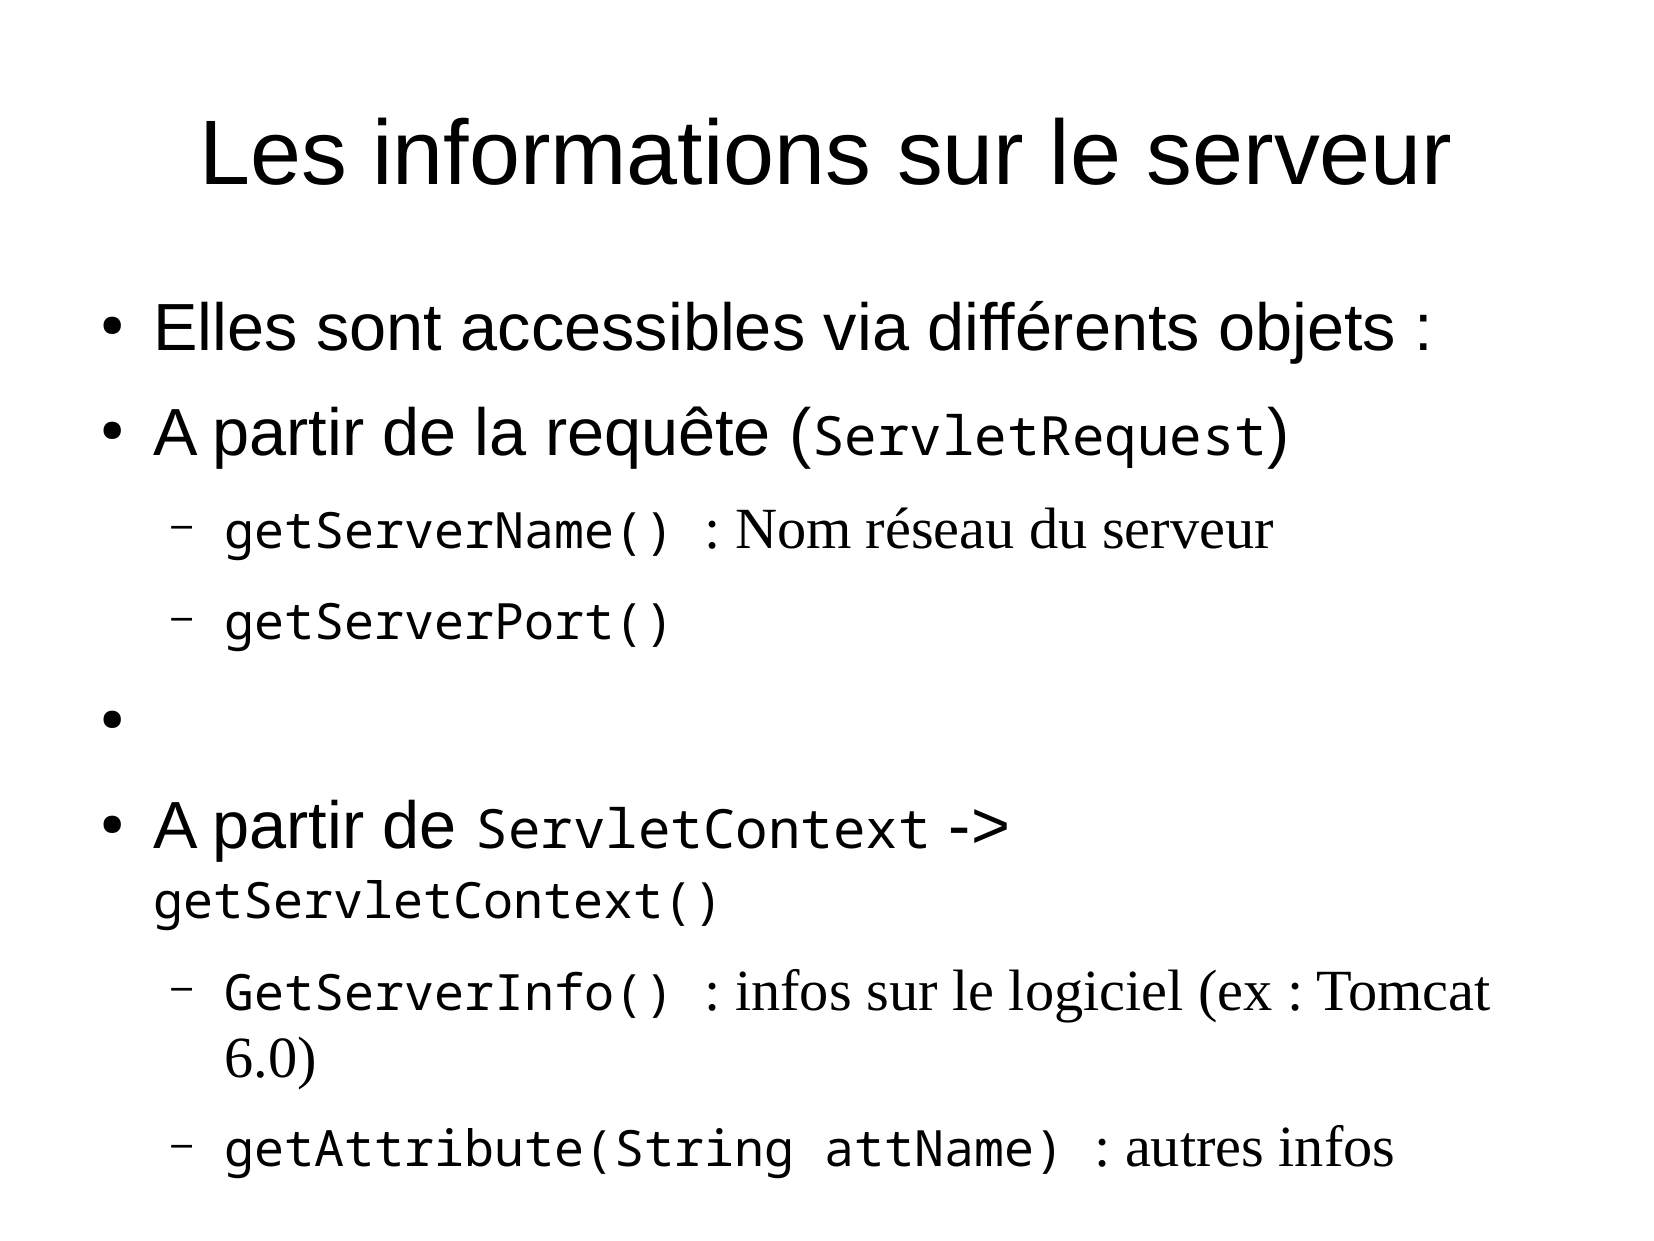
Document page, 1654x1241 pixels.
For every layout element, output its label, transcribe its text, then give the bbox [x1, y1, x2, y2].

title Les informations sur le serveur [82, 49, 1571, 257]
list Elles sont accessibles via différents objets : A partir de la requête (ServletRequest) getServerName() : Nom réseau du serveur getServerPort() A partir de ServletContext -> getServletContext() GetServerInfo() : infos sur le logiciel (ex : Tomcat 6.0) getAttribute(String attName) : autres infos [82, 290, 1571, 1156]
